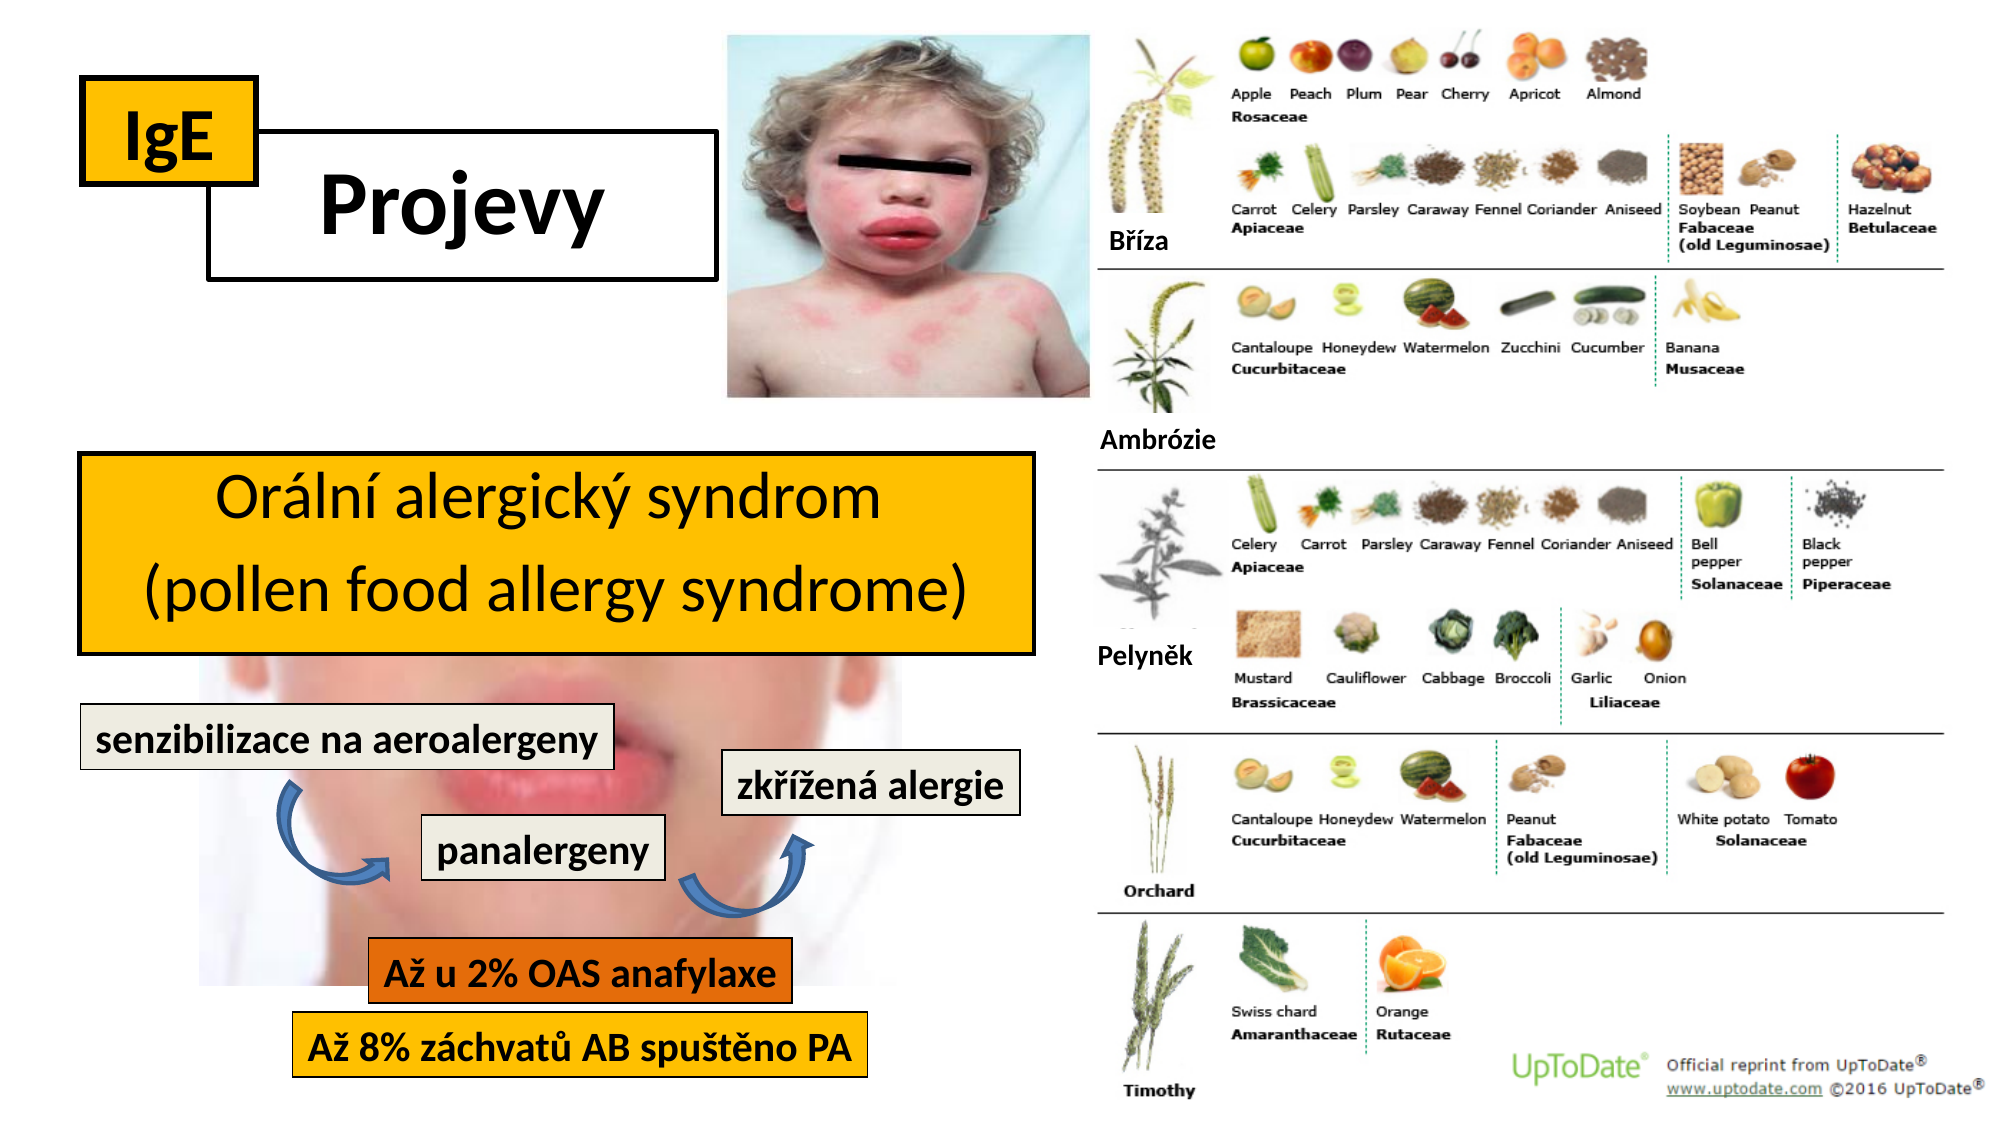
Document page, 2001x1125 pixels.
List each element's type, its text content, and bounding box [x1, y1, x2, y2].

picture [721, 5, 2000, 1125]
text_box Pelyněk [1083, 629, 1224, 679]
text_box [680, 836, 810, 917]
text_box Až u 2% OAS anafylaxe [369, 938, 792, 1003]
text_box zkřížená alergie [722, 750, 1020, 815]
text_box senzibilizace na aeroalergeny [80, 704, 614, 769]
picture [199, 656, 902, 986]
text_box Ambrózie [1085, 413, 1277, 463]
text_box IgE [82, 78, 256, 185]
text_box Bříza [1094, 213, 1201, 264]
text_box Orální alergický syndrom (pollen food allergy syndrome) [79, 453, 1034, 655]
text_box [278, 782, 388, 884]
text_box Až 8% záchvatů AB spuštěno PA [293, 1012, 868, 1077]
title Projevy [208, 131, 717, 280]
text_box panalergeny [421, 815, 665, 880]
